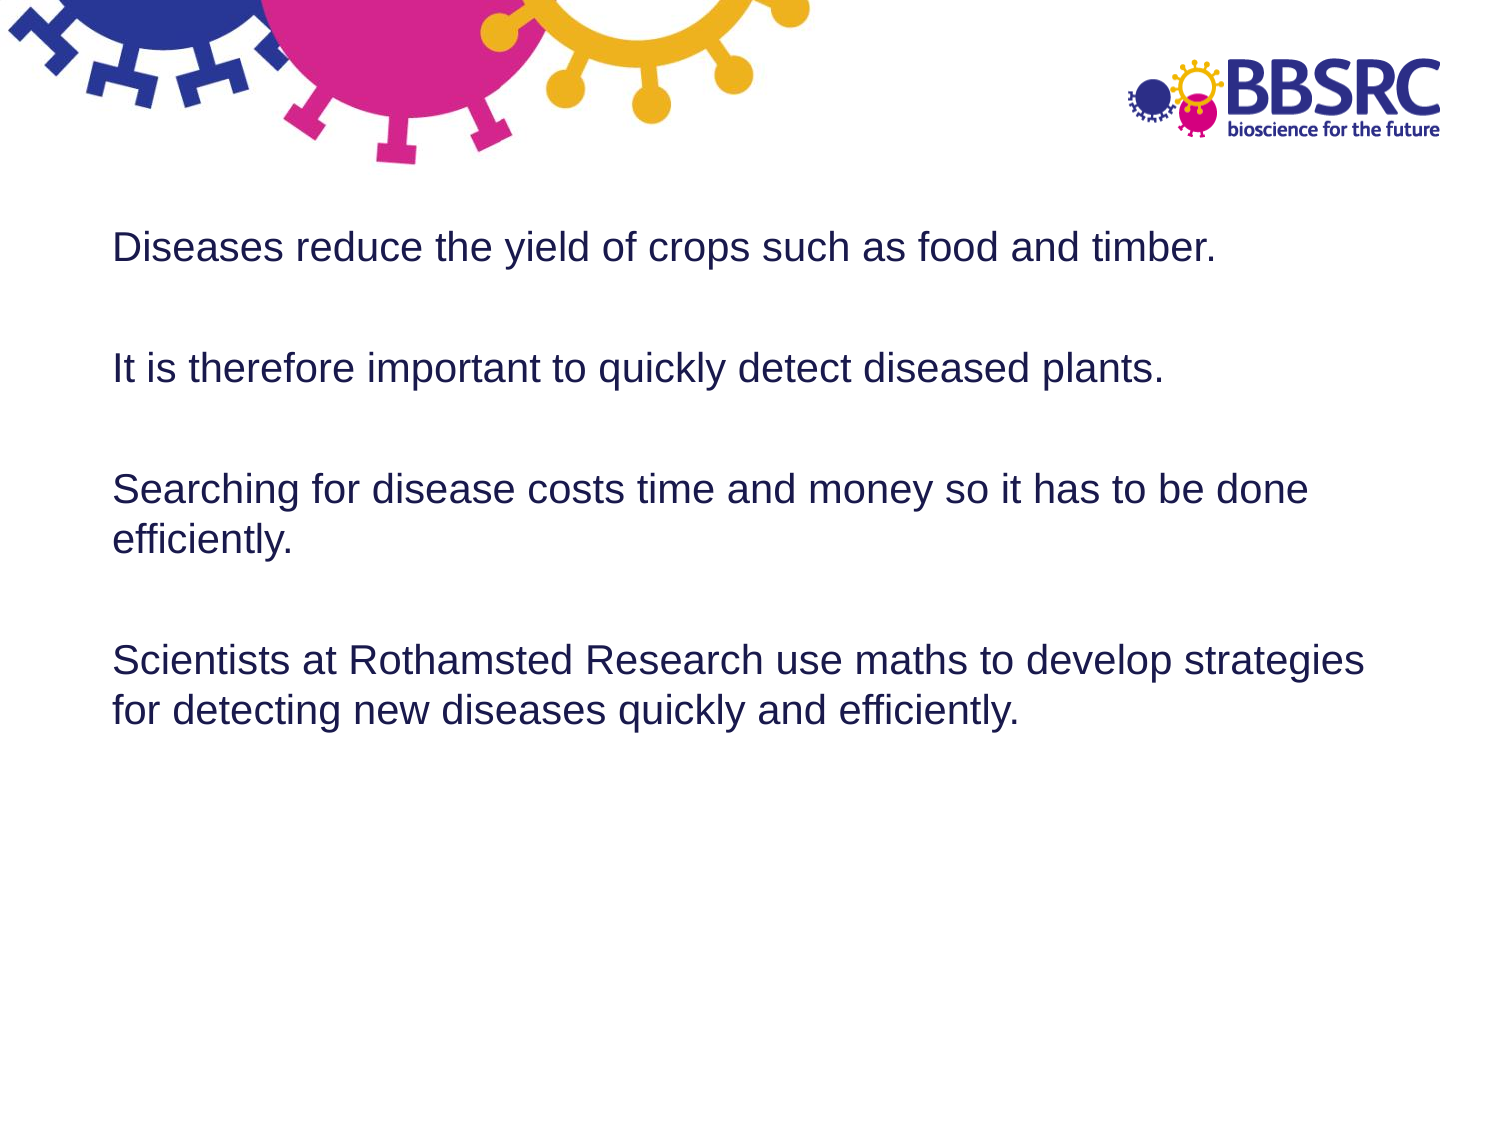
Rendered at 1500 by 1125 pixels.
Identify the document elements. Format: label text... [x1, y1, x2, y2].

list Diseases reduce the yield of crops such as food and timber. It is therefore important to quickly detect diseased plants. Searching for disease costs time and money so it has to be done efficiently. Scientists at Rothamsted Research use maths to develop strategies for detecting new diseases quickly and efficiently. [112, 219, 1377, 1012]
